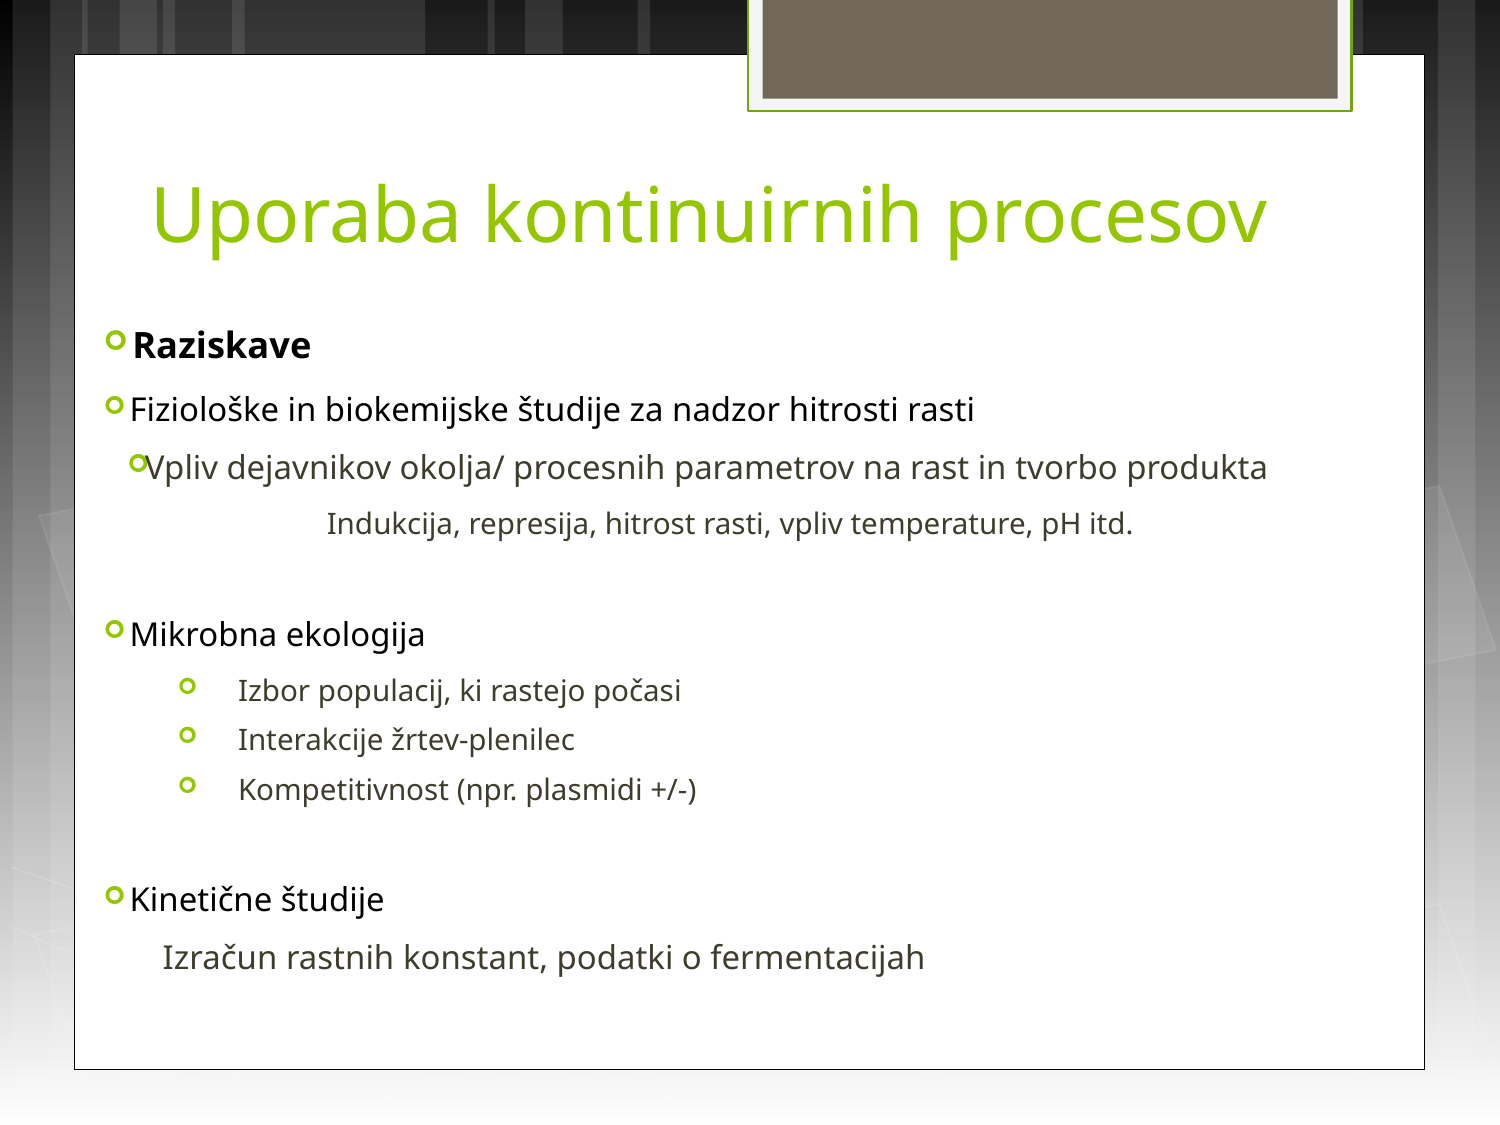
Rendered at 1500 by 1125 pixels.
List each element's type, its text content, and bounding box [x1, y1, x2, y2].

title Uporaba kontinuirnih procesov [135, 78, 1289, 266]
list Raziskave Fiziološke in biokemijske študije za nadzor hitrosti rasti Vpliv dejavnikov okolja/ procesnih parametrov na rast in tvorbo produkta Indukcija, represija, hitrost rasti, vpliv temperature, pH itd. Mikrobna ekologija Izbor populacij, ki rastejo počasi Interakcije žrtev-plenilec Kompetitivnost (npr. plasmidi +/-) Kinetične študije Izračun rastnih konstant, podatki o fermentacijah [88, 314, 1500, 990]
